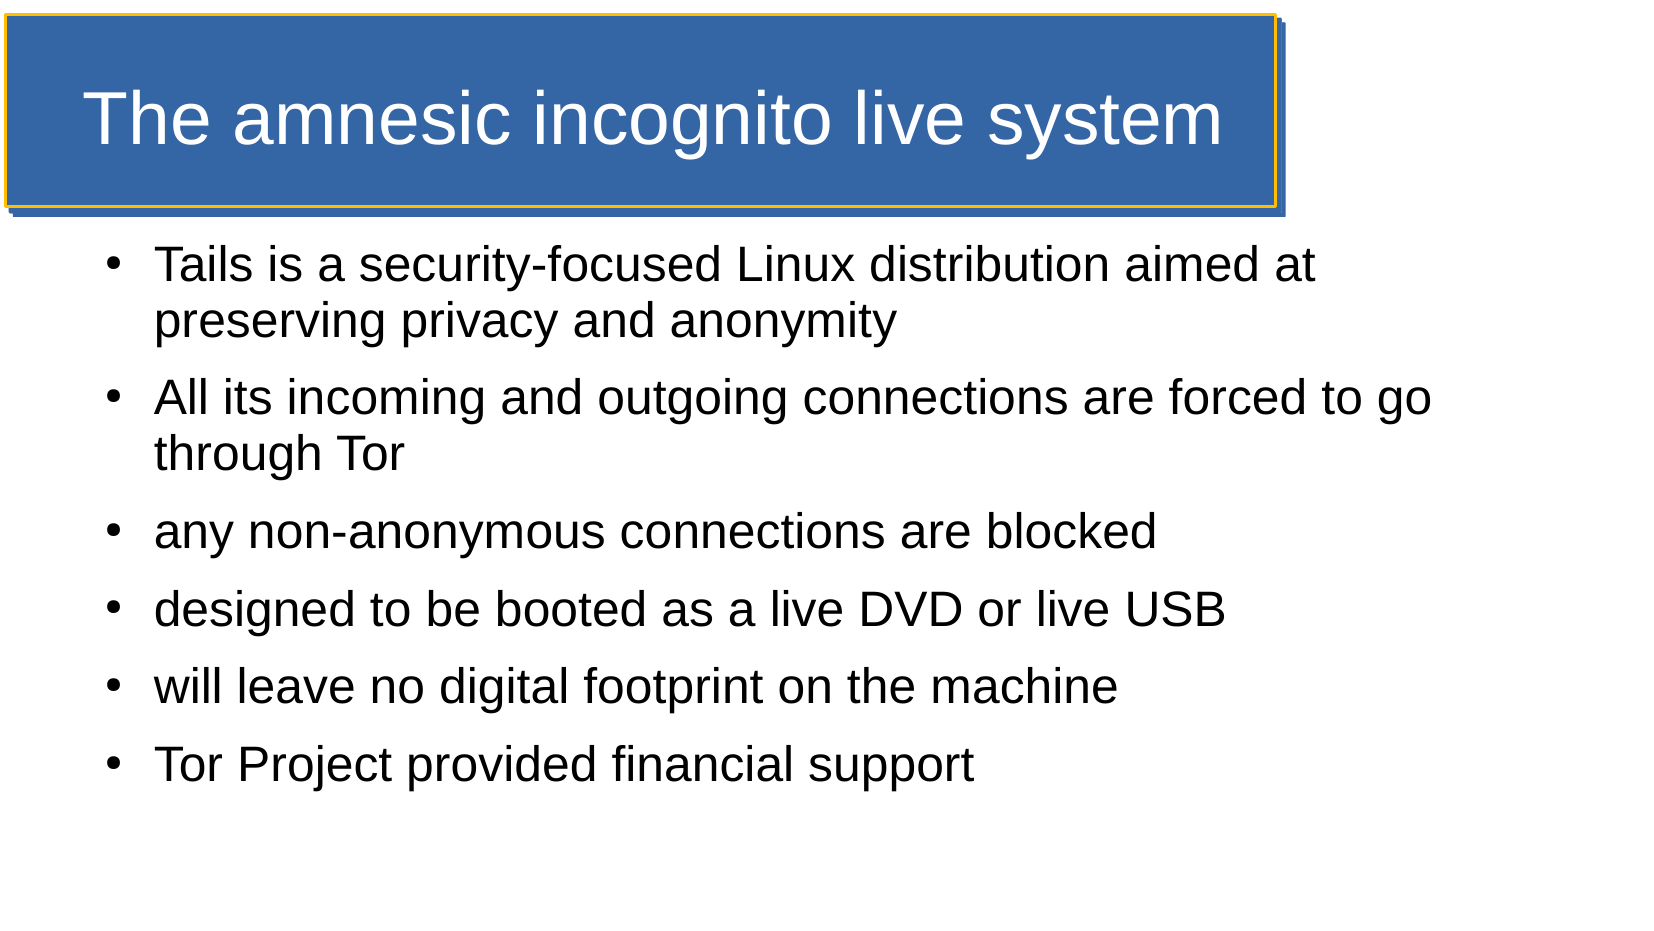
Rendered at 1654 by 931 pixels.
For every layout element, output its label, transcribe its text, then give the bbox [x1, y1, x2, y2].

list Tails is a security-focused Linux distribution aimed at preserving privacy and anonymity All its incoming and outgoing connections are forced to go through Tor any non-anonymous connections are blocked designed to be booted as a live DVD or live USB will leave no digital footprint on the machine Tor Project provided financial support [88, 236, 1565, 798]
title The amnesic incognito live system [82, 44, 1235, 192]
